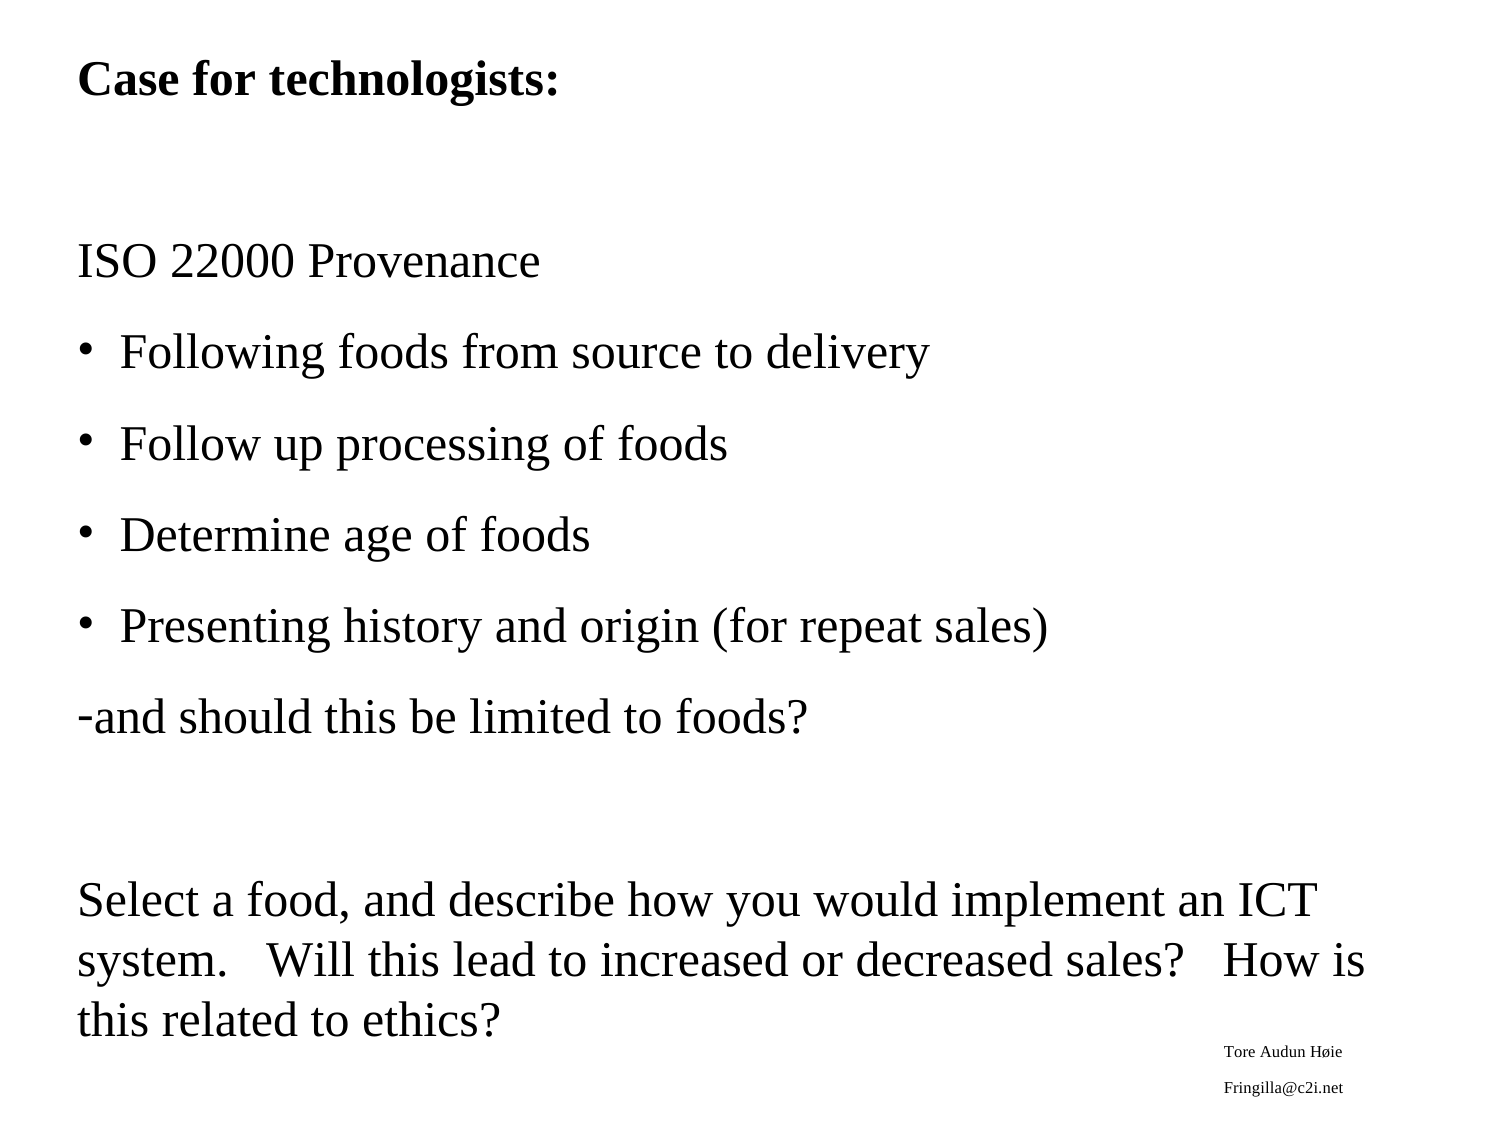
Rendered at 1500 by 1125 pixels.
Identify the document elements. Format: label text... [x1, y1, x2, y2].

text_box Case for technologists: ISO 22000 Provenance Following foods from source to delivery Follow up processing of foods Determine age of foods Presenting history and origin (for repeat sales) and should this be limited to foods? Select a food, and describe how you would implement an ICT system. Will this lead to increased or decreased sales? How is this related to ethics? [62, 37, 1463, 1125]
text_box Tore Audun Høie Fringilla@c2i.net [1209, 1033, 1500, 1105]
